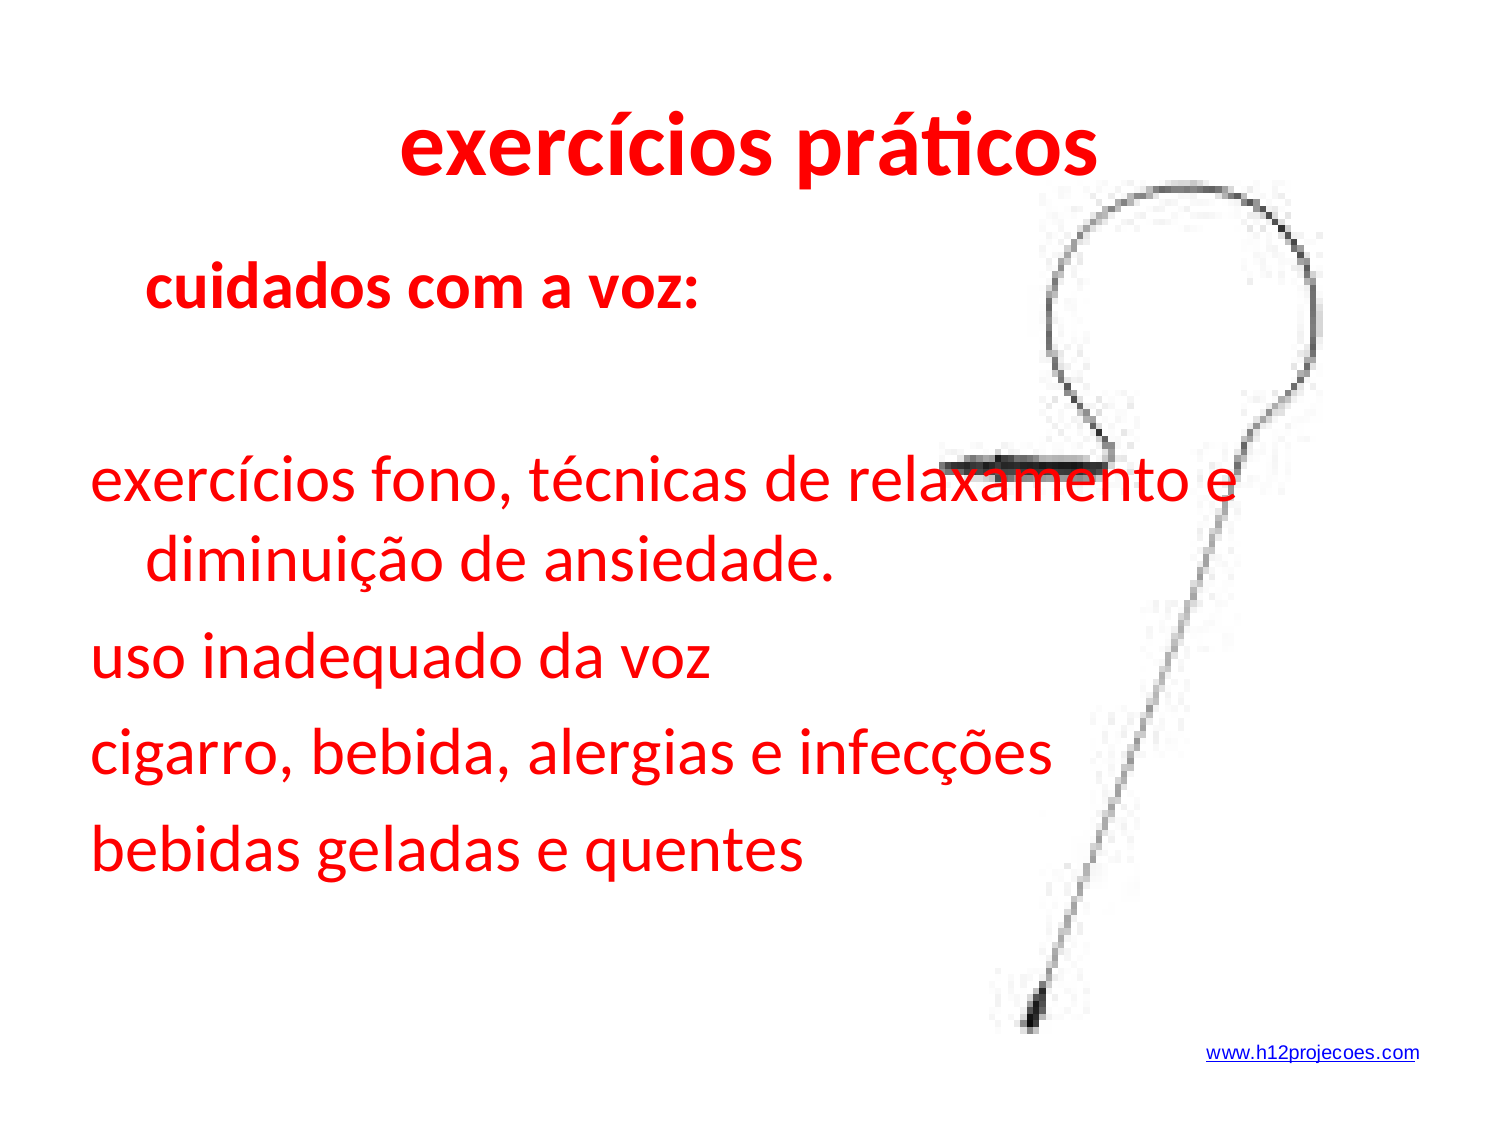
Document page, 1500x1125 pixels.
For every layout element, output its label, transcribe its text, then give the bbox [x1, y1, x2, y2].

chart [1204, 1039, 1500, 1125]
text_box cuidados com a voz: exercícios fono, técnicas de relaxamento e diminuição de ansiedade. uso inadequado da voz cigarro, bebida, alergias e infecções bebidas geladas e quentes [75, 234, 1426, 1055]
text_box exercícios práticos [75, 45, 1426, 233]
